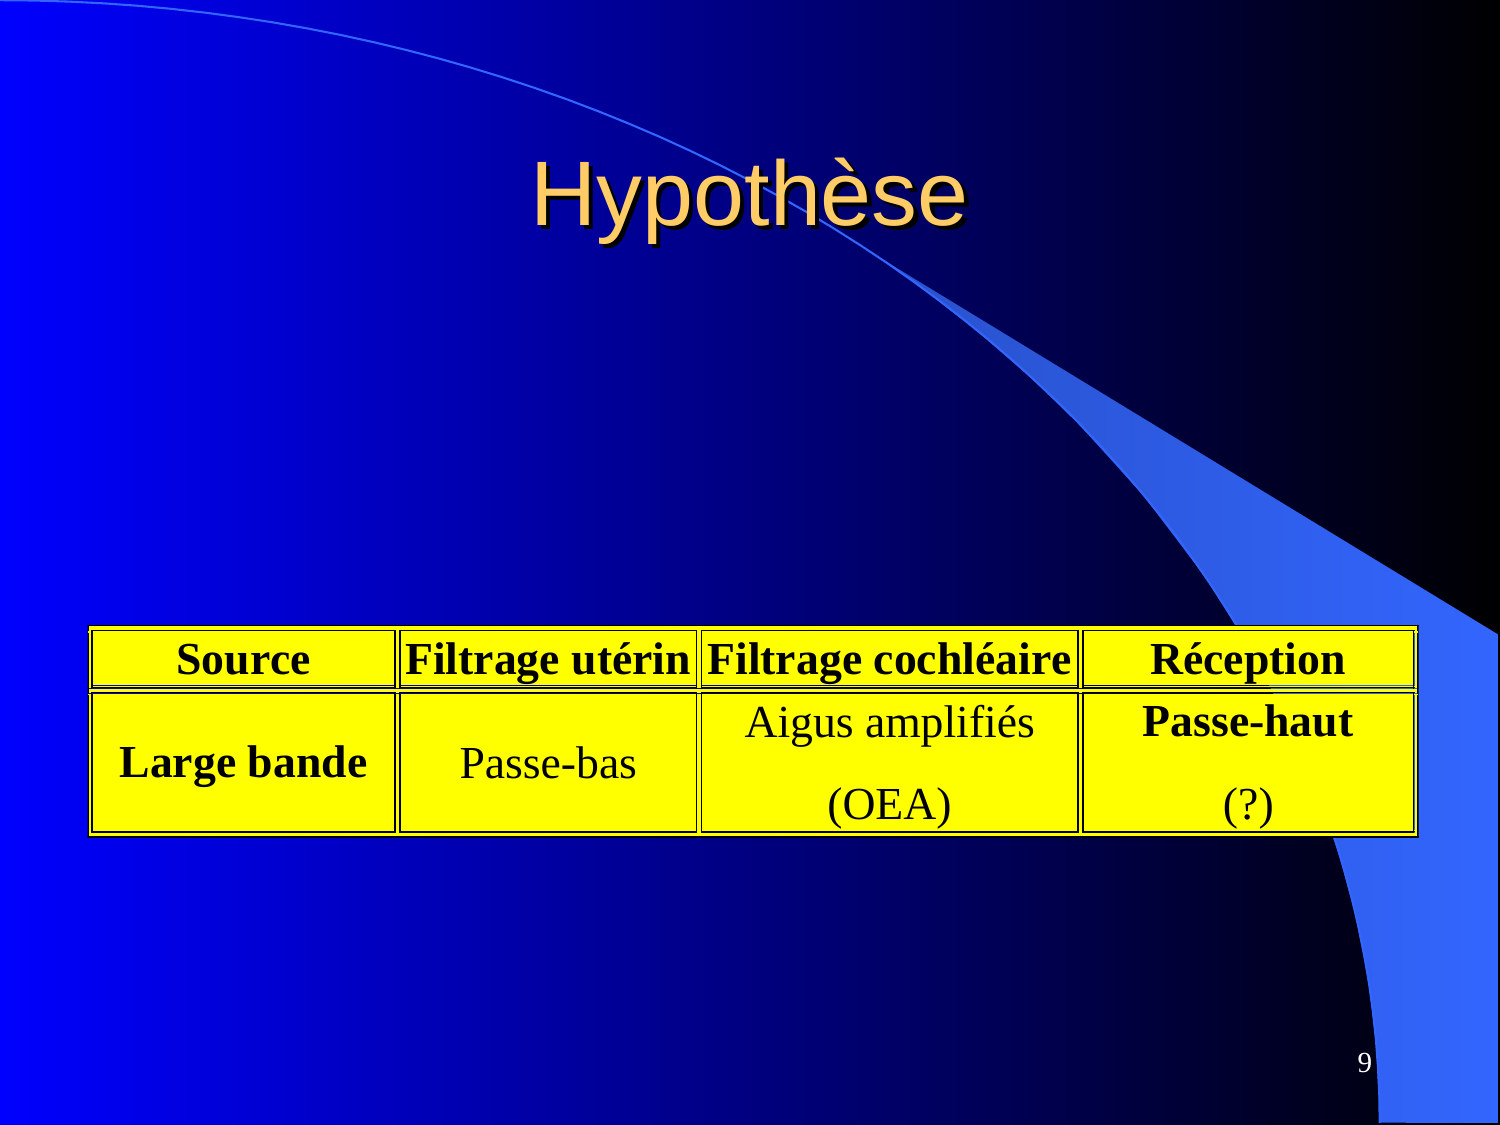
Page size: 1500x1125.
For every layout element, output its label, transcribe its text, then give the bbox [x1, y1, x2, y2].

title Hypothèse [112, 99, 1388, 288]
chart [87, 624, 1419, 925]
